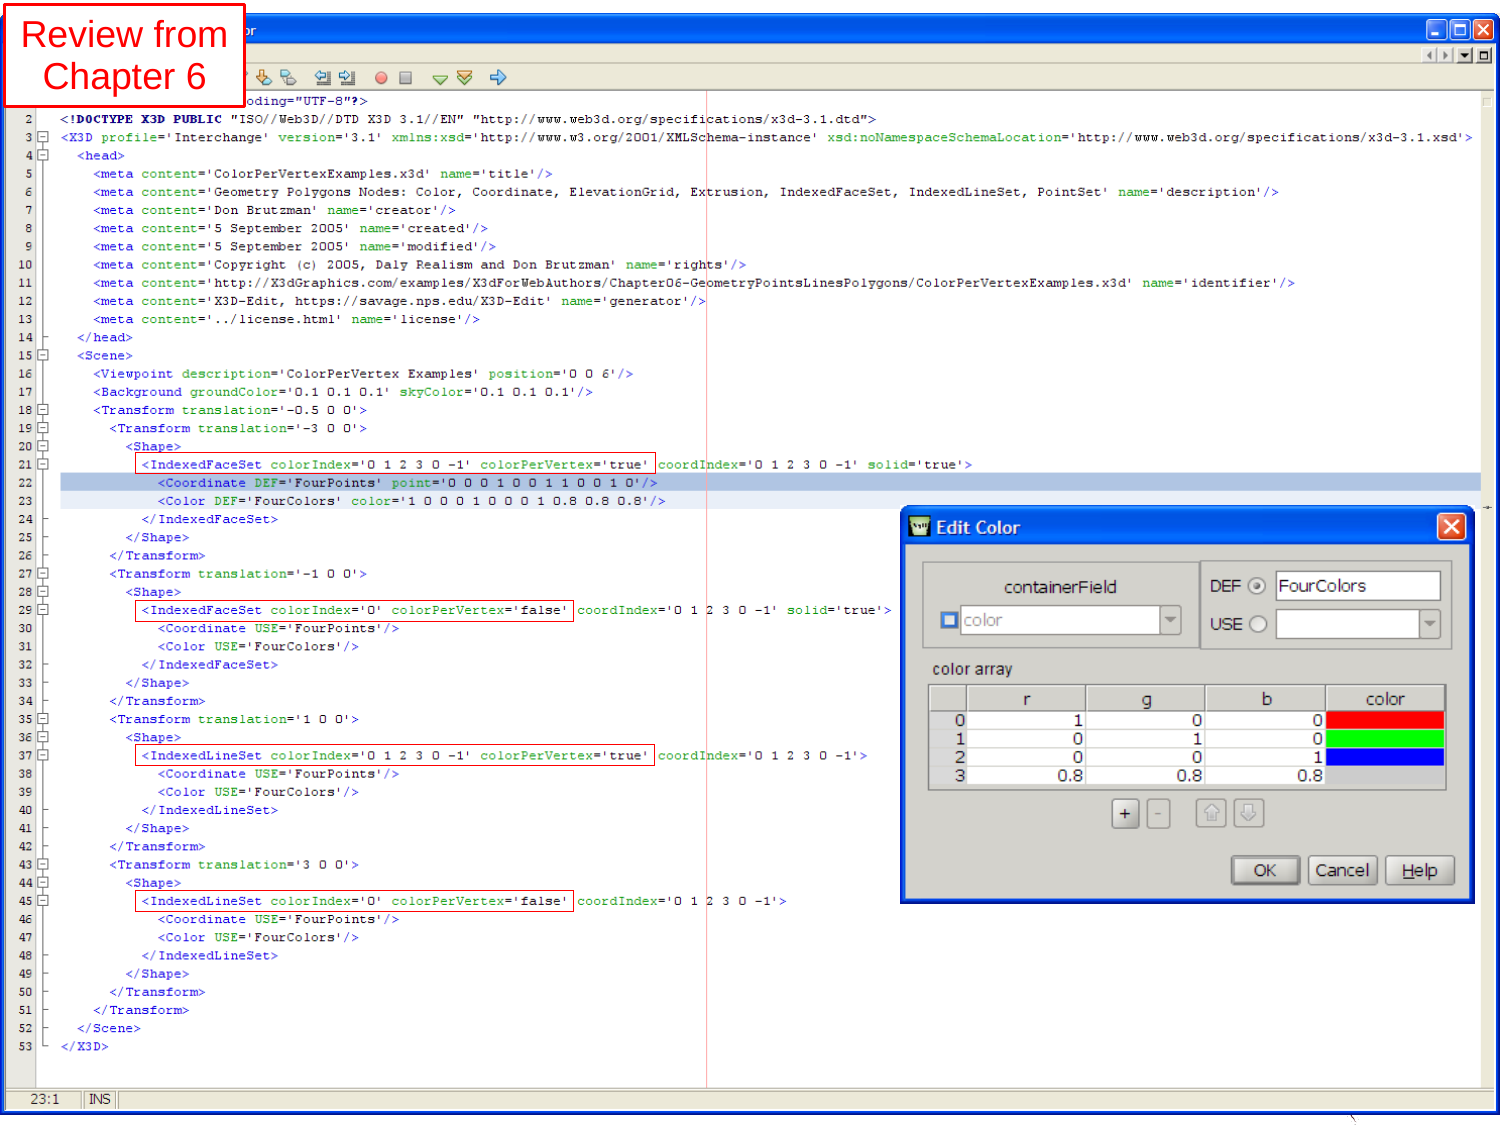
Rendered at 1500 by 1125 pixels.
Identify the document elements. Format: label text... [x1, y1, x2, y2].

text_box Review from Chapter 6 [4, 4, 245, 107]
picture [0, 13, 1500, 1125]
